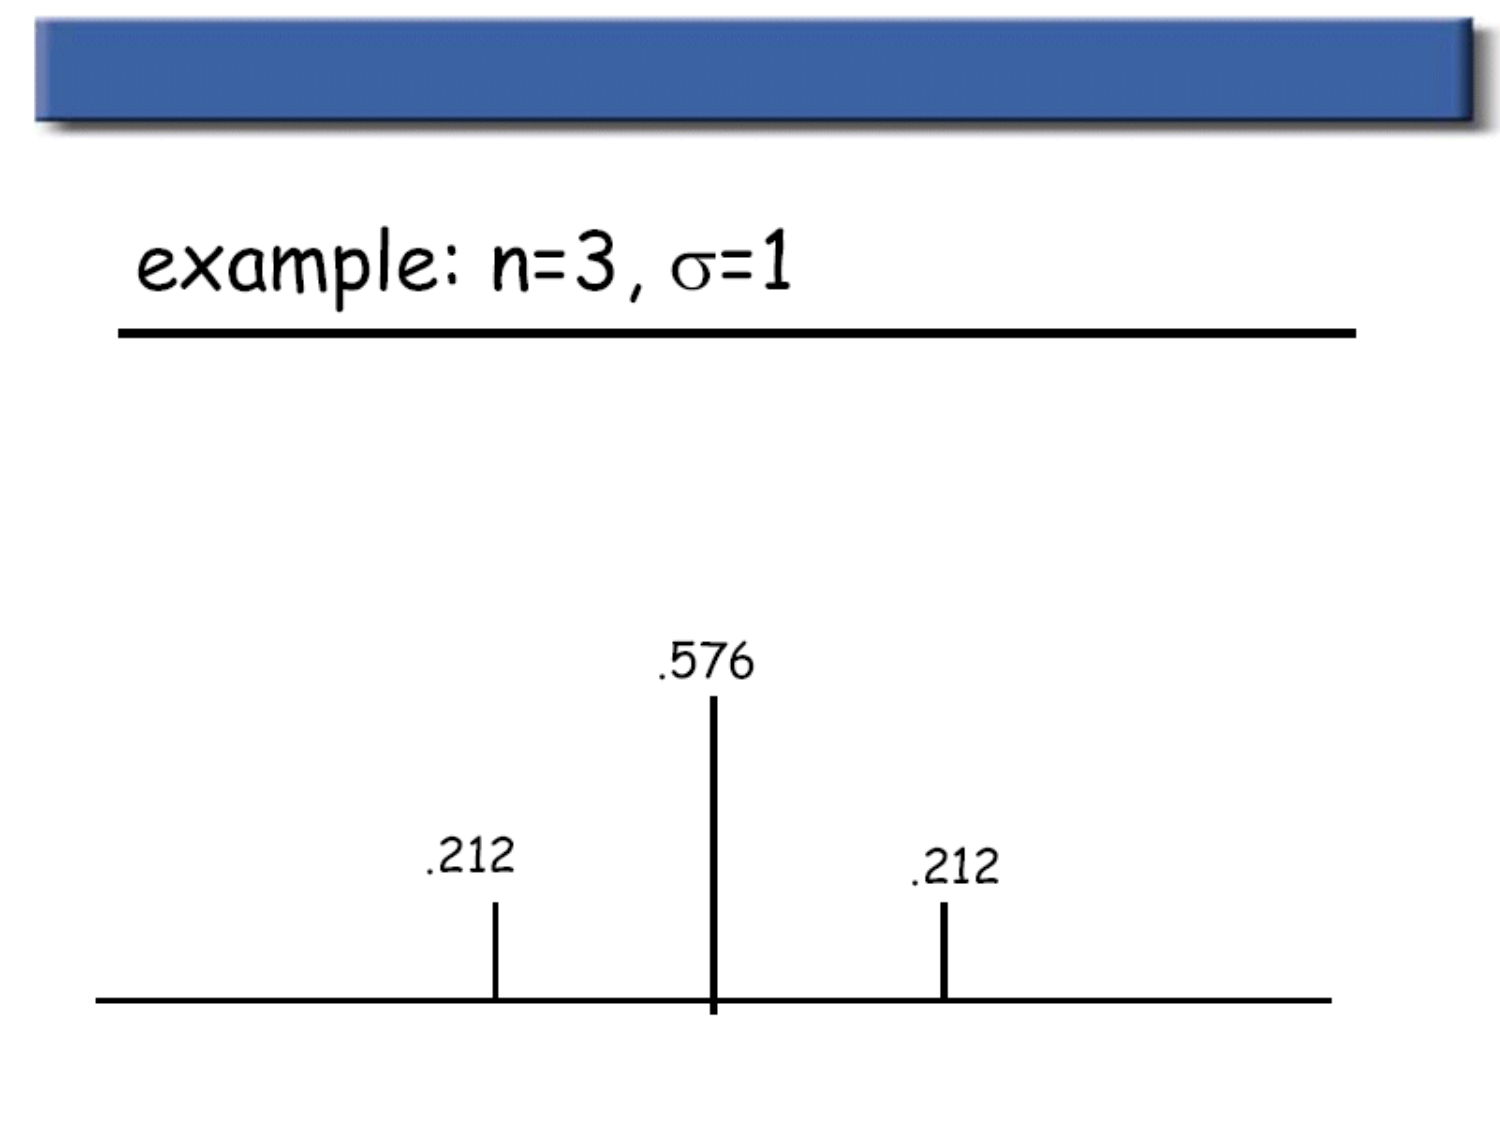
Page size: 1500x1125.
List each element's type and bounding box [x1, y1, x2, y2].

picture [33, 14, 1500, 141]
picture [53, 196, 1424, 1092]
